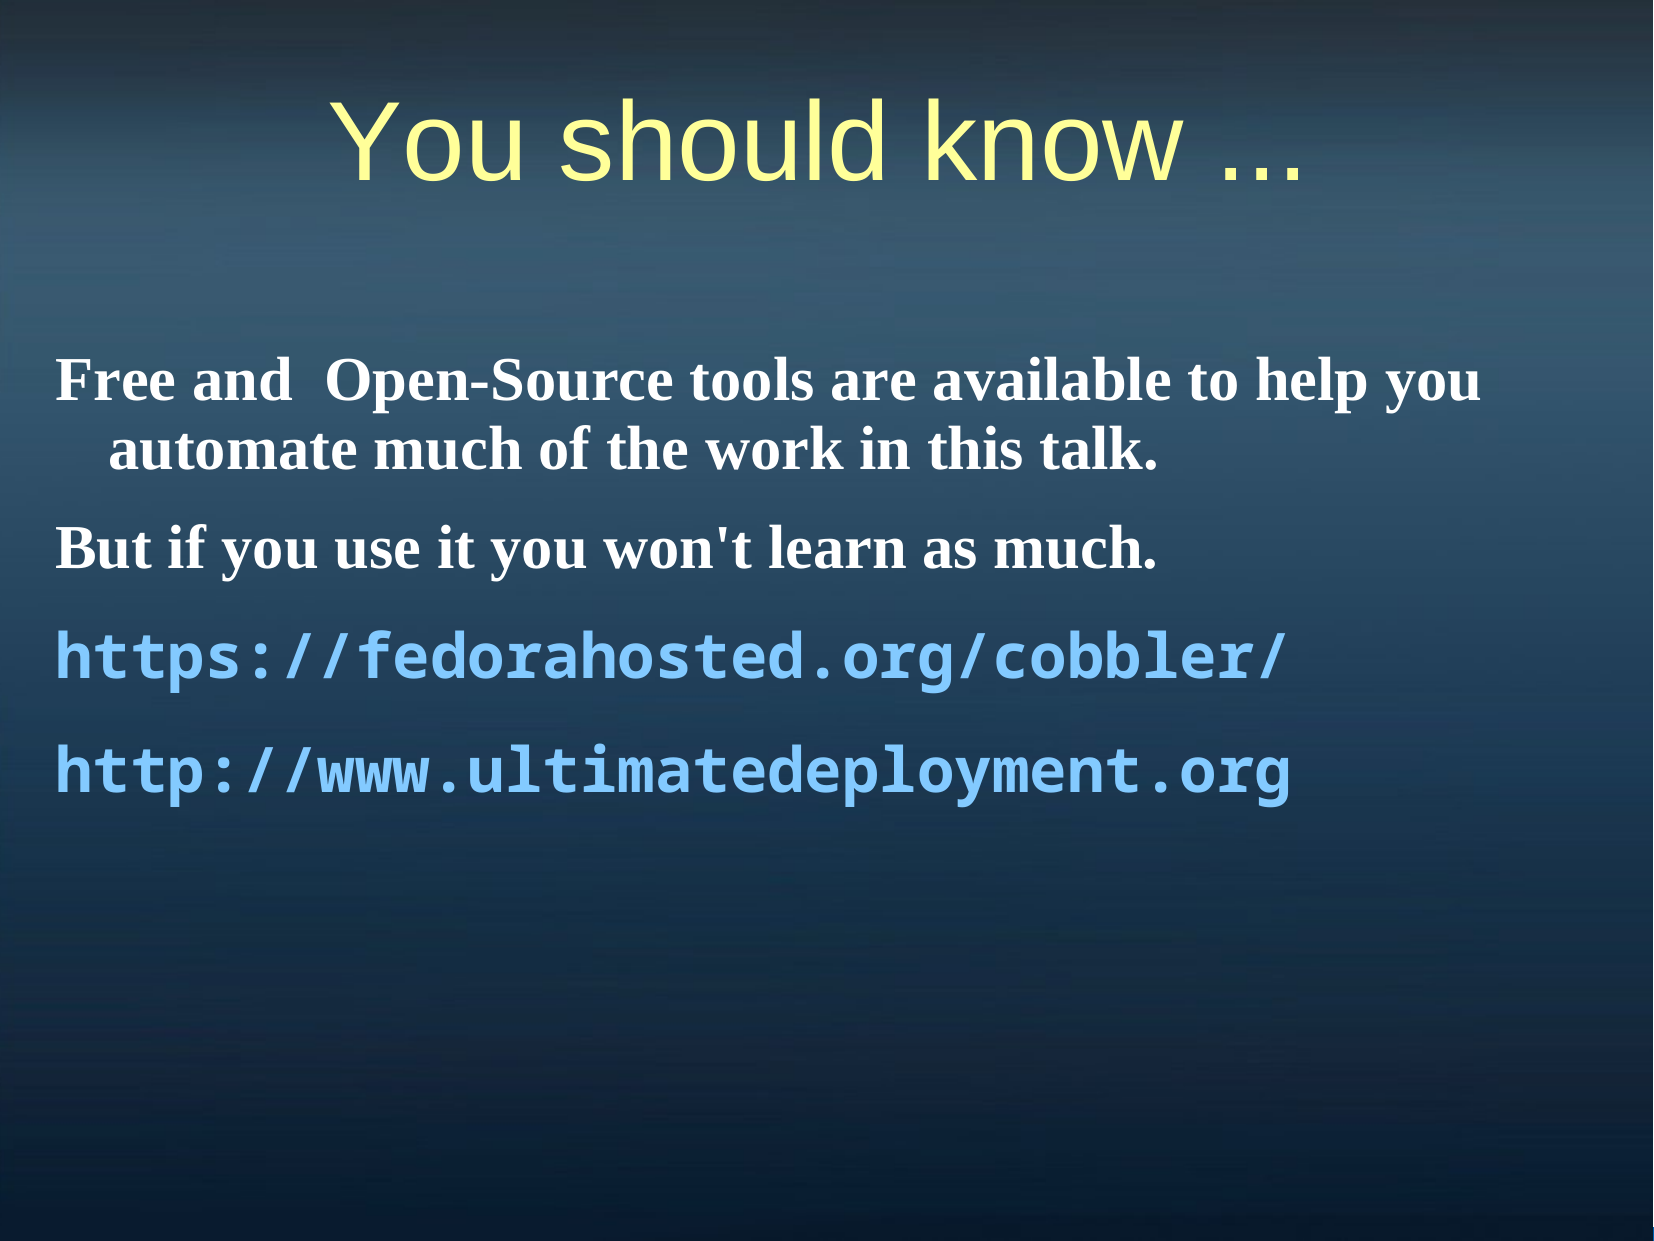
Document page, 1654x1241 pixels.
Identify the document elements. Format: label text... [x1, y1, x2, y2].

title You should know ... [112, 37, 1525, 245]
picture [0, 0, 1653, 1241]
list Free and Open-Source tools are available to help you automate much of the work in this talk. But if you use it you won't learn as much. https://fedorahosted.org/cobbler/ http://www.ultimatedeployment.org [37, 344, 1613, 1127]
